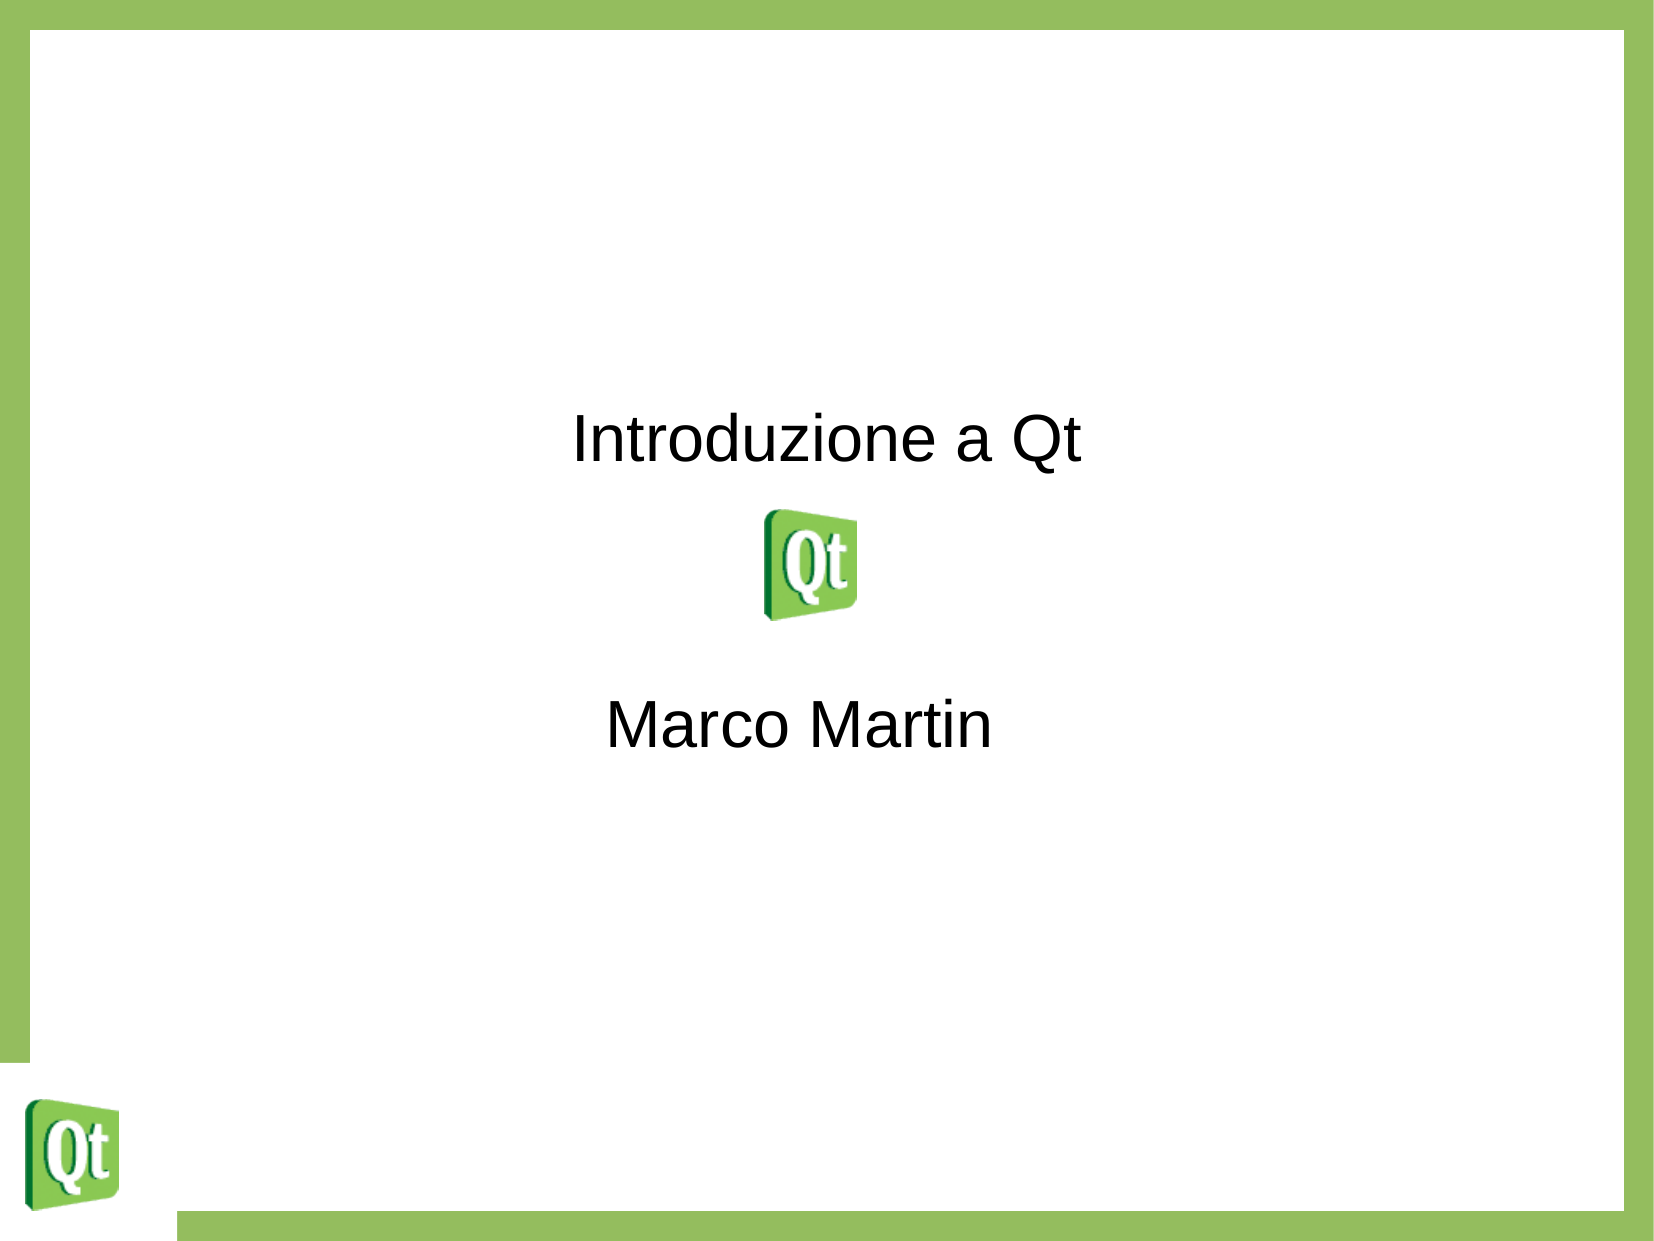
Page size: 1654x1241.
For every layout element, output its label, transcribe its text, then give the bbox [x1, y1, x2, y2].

text_box Marco Martin [590, 679, 1011, 769]
subtitle Introduzione a Qt [82, 49, 1571, 827]
picture [25, 1099, 119, 1211]
picture [764, 509, 857, 621]
